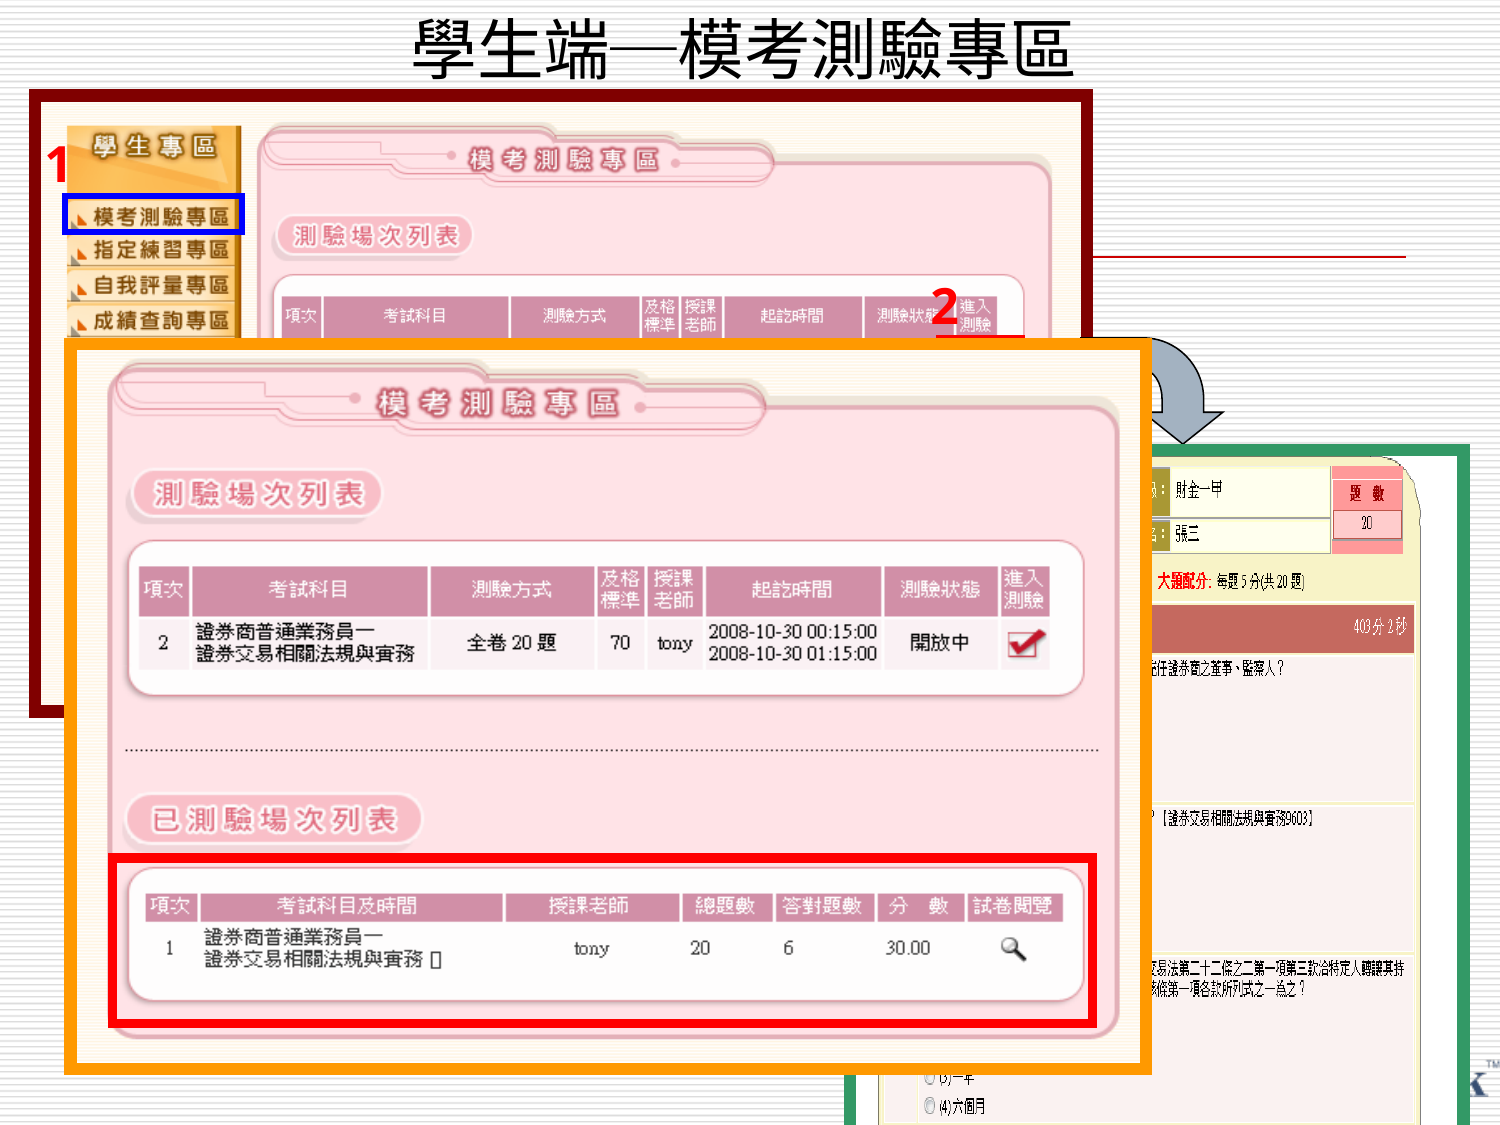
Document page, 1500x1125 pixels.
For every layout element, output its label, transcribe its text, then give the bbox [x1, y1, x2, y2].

picture [76, 350, 1140, 1063]
picture [41, 101, 1081, 706]
text_box 1 [29, 125, 113, 201]
text_box 2 [915, 267, 999, 338]
text_box [1152, 338, 1223, 444]
picture [68, 199, 239, 229]
text_box 學生端─模考測驗專區 [183, 0, 1306, 96]
picture [856, 456, 1458, 1125]
